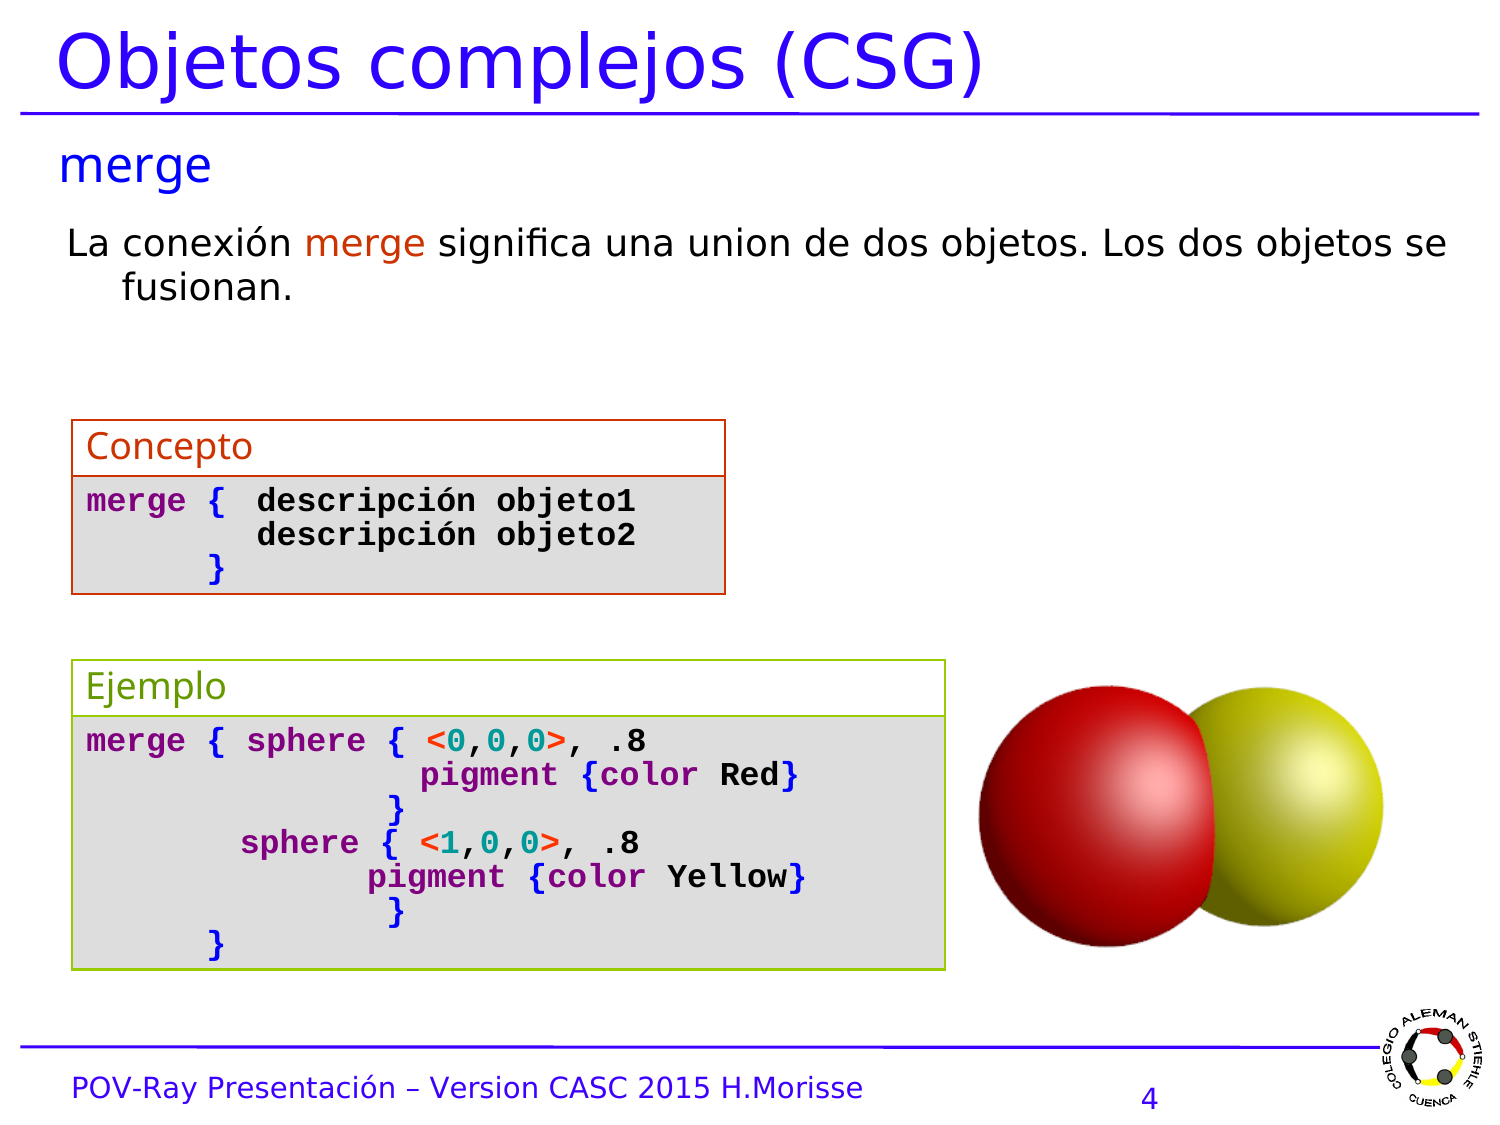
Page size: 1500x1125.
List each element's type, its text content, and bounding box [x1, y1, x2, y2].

picture [1380, 1004, 1486, 1110]
list La conexión merge significa una union de dos objetos. Los dos objetos se fusionan. [52, 221, 1471, 1002]
text_box merge { sphere { <0,0,0>, .8 pigment {color Red} } sphere { <1,0,0>, .8 pigment {color Yellow} } } [71, 717, 945, 970]
text_box Ejemplo [71, 659, 945, 717]
text_box Concepto [71, 419, 726, 477]
title Objetos complejos (CSG) [29, 11, 1152, 115]
text_box merge { descripción objeto1 descripción objeto2 } [71, 477, 726, 594]
picture [961, 647, 1387, 978]
text_box merge [32, 112, 1155, 215]
